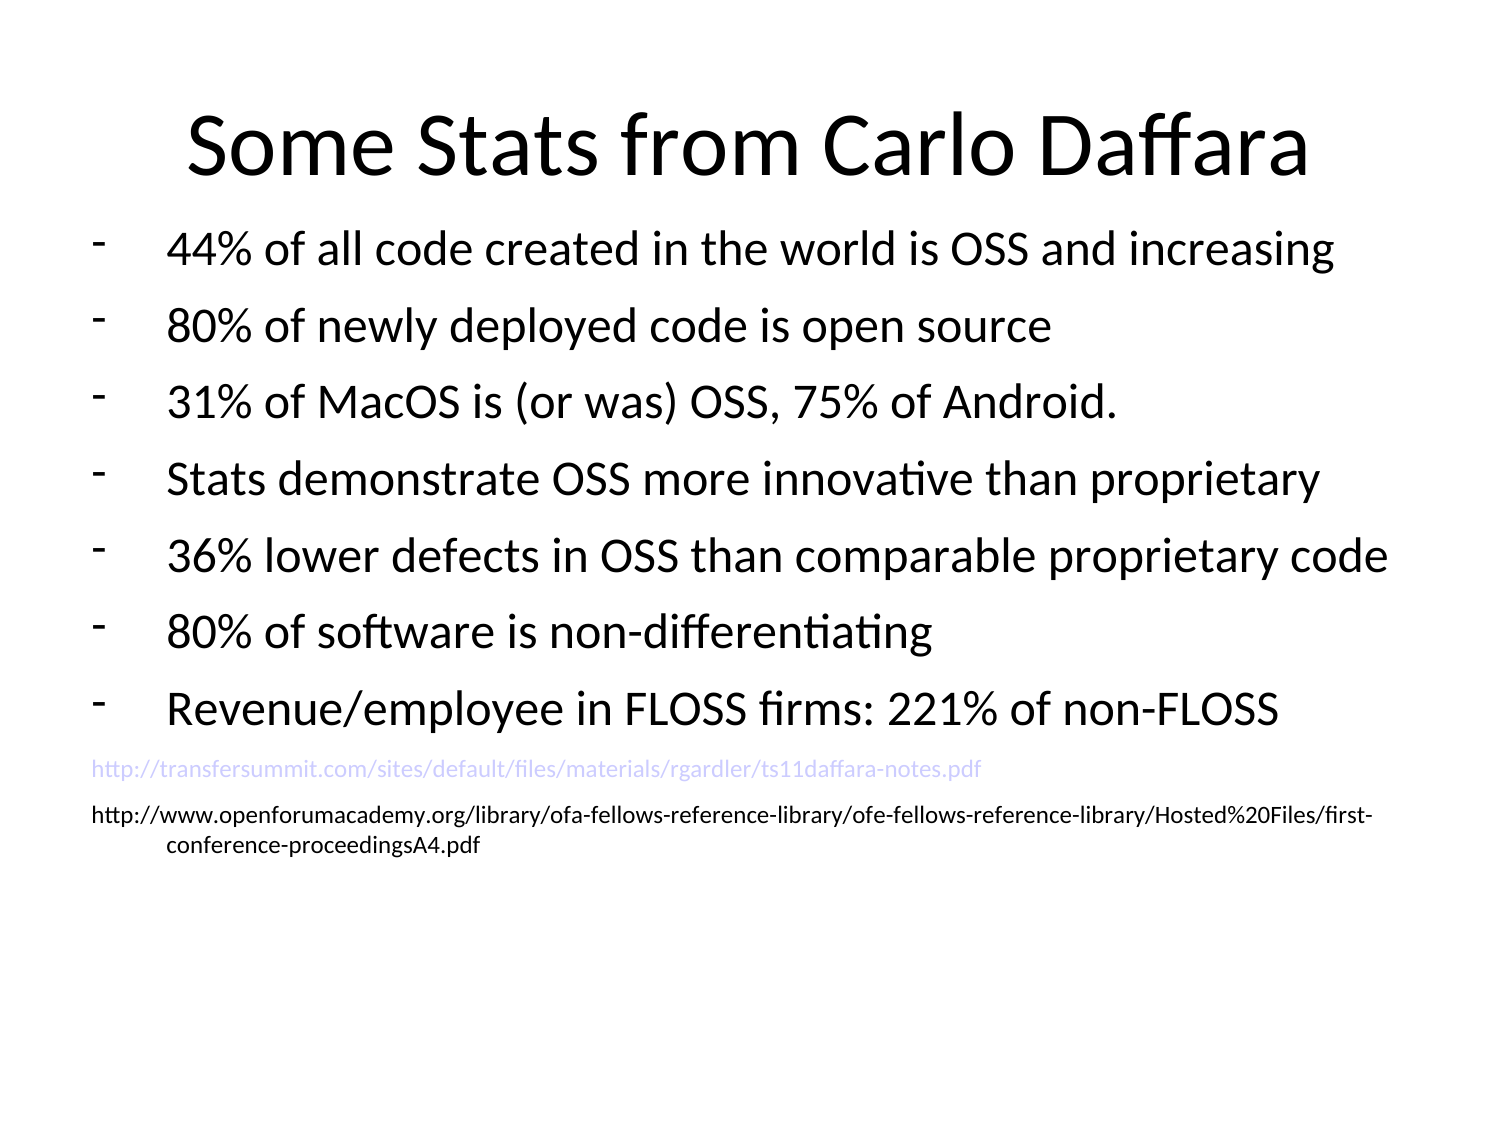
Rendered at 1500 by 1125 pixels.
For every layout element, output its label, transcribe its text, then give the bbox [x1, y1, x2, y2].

title Some Stats from Carlo Daffara [75, 45, 1425, 233]
list 44% of all code created in the world is OSS and increasing 80% of newly deployed code is open source 31% of MacOS is (or was) OSS, 75% of Android. Stats demonstrate OSS more innovative than proprietary 36% lower defects in OSS than comparable proprietary code 80% of software is non-differentiating Revenue/employee in FLOSS firms: 221% of non-FLOSS http://transfersummit.com/sites/default/files/materials/rgardler/ts11daffara-notes.pdf http://www.openforumacademy.org/library/ofa-fellows-reference-library/ofe-fellows-reference-library/Hosted%20Files/first-conference-proceedingsA4.pdf [76, 208, 1427, 951]
